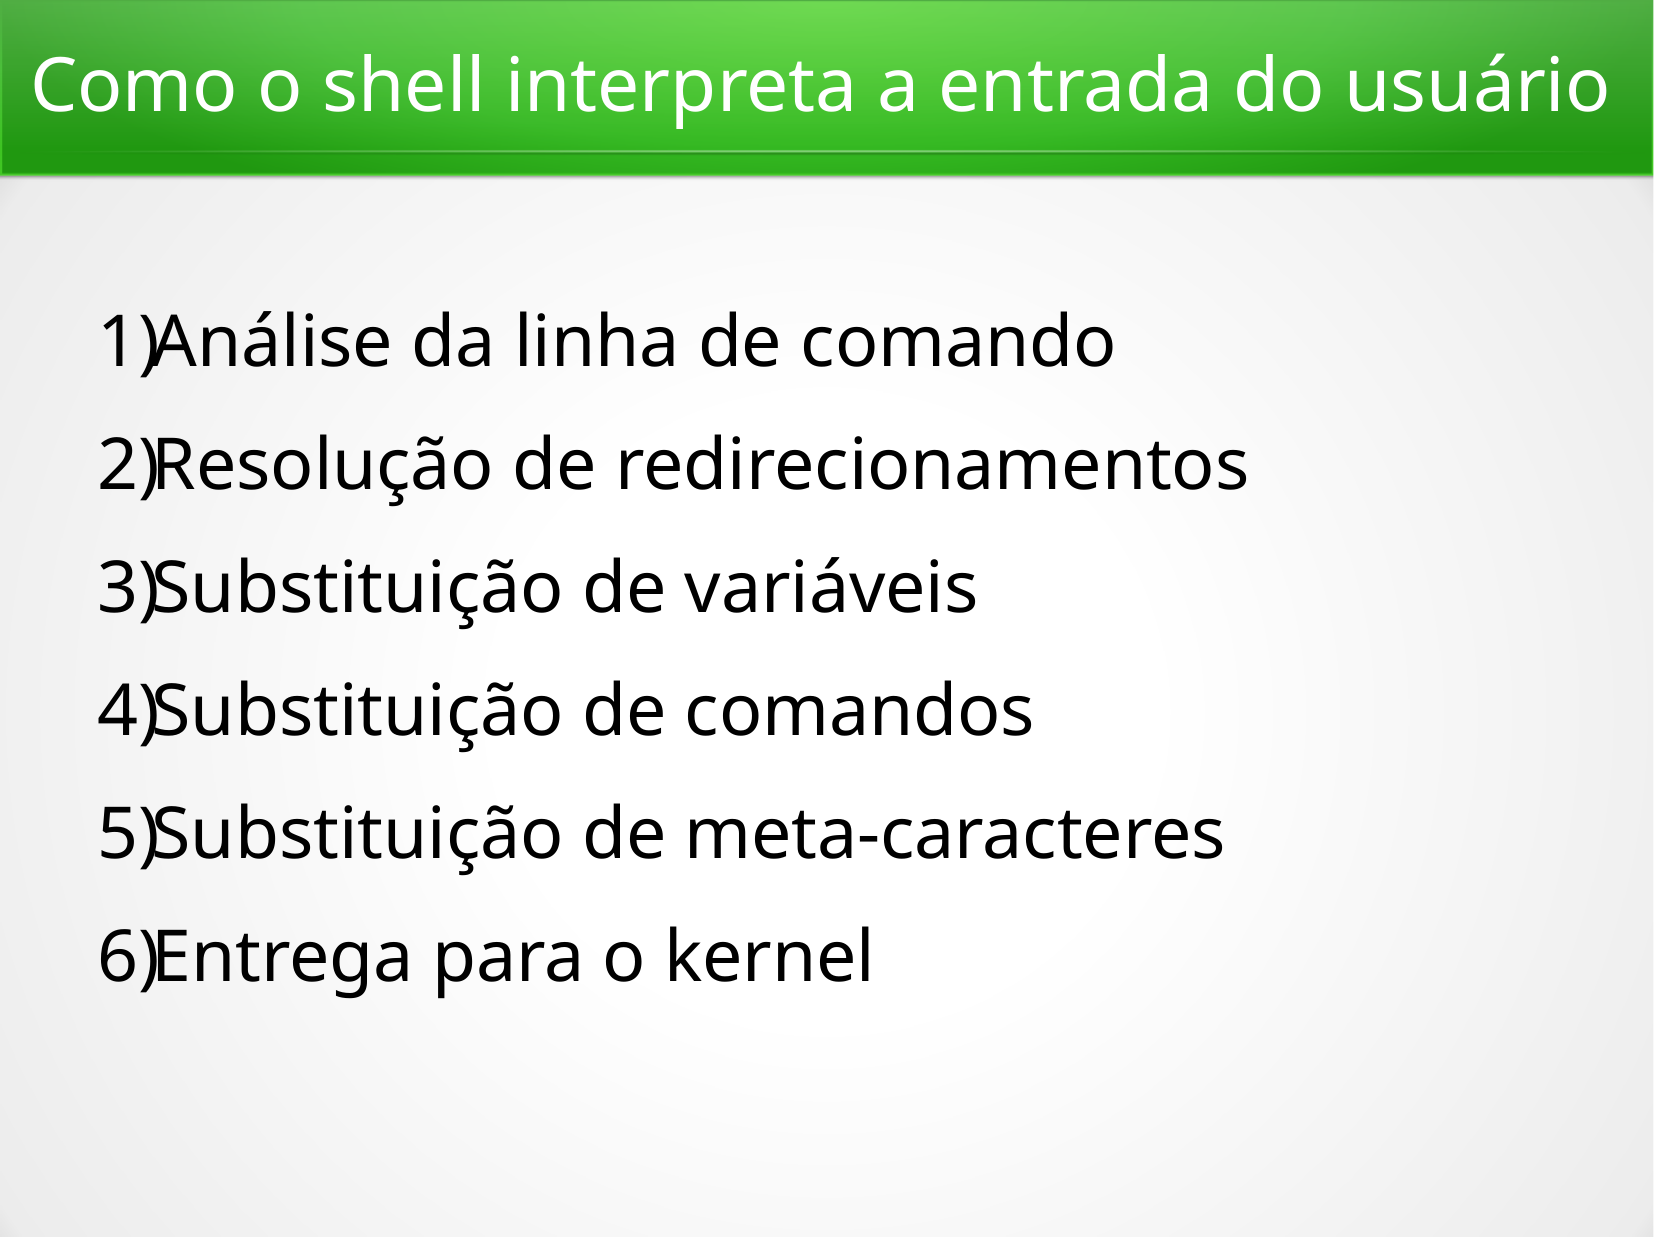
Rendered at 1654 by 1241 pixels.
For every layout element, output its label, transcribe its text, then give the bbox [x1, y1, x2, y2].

list Análise da linha de comando Resolução de redirecionamentos Substituição de variáveis Substituição de comandos Substituição de meta-caracteres Entrega para o kernel [82, 290, 1571, 1010]
picture [0, 0, 1654, 1237]
title Como o shell interpreta a entrada do usuário [11, 11, 1630, 154]
